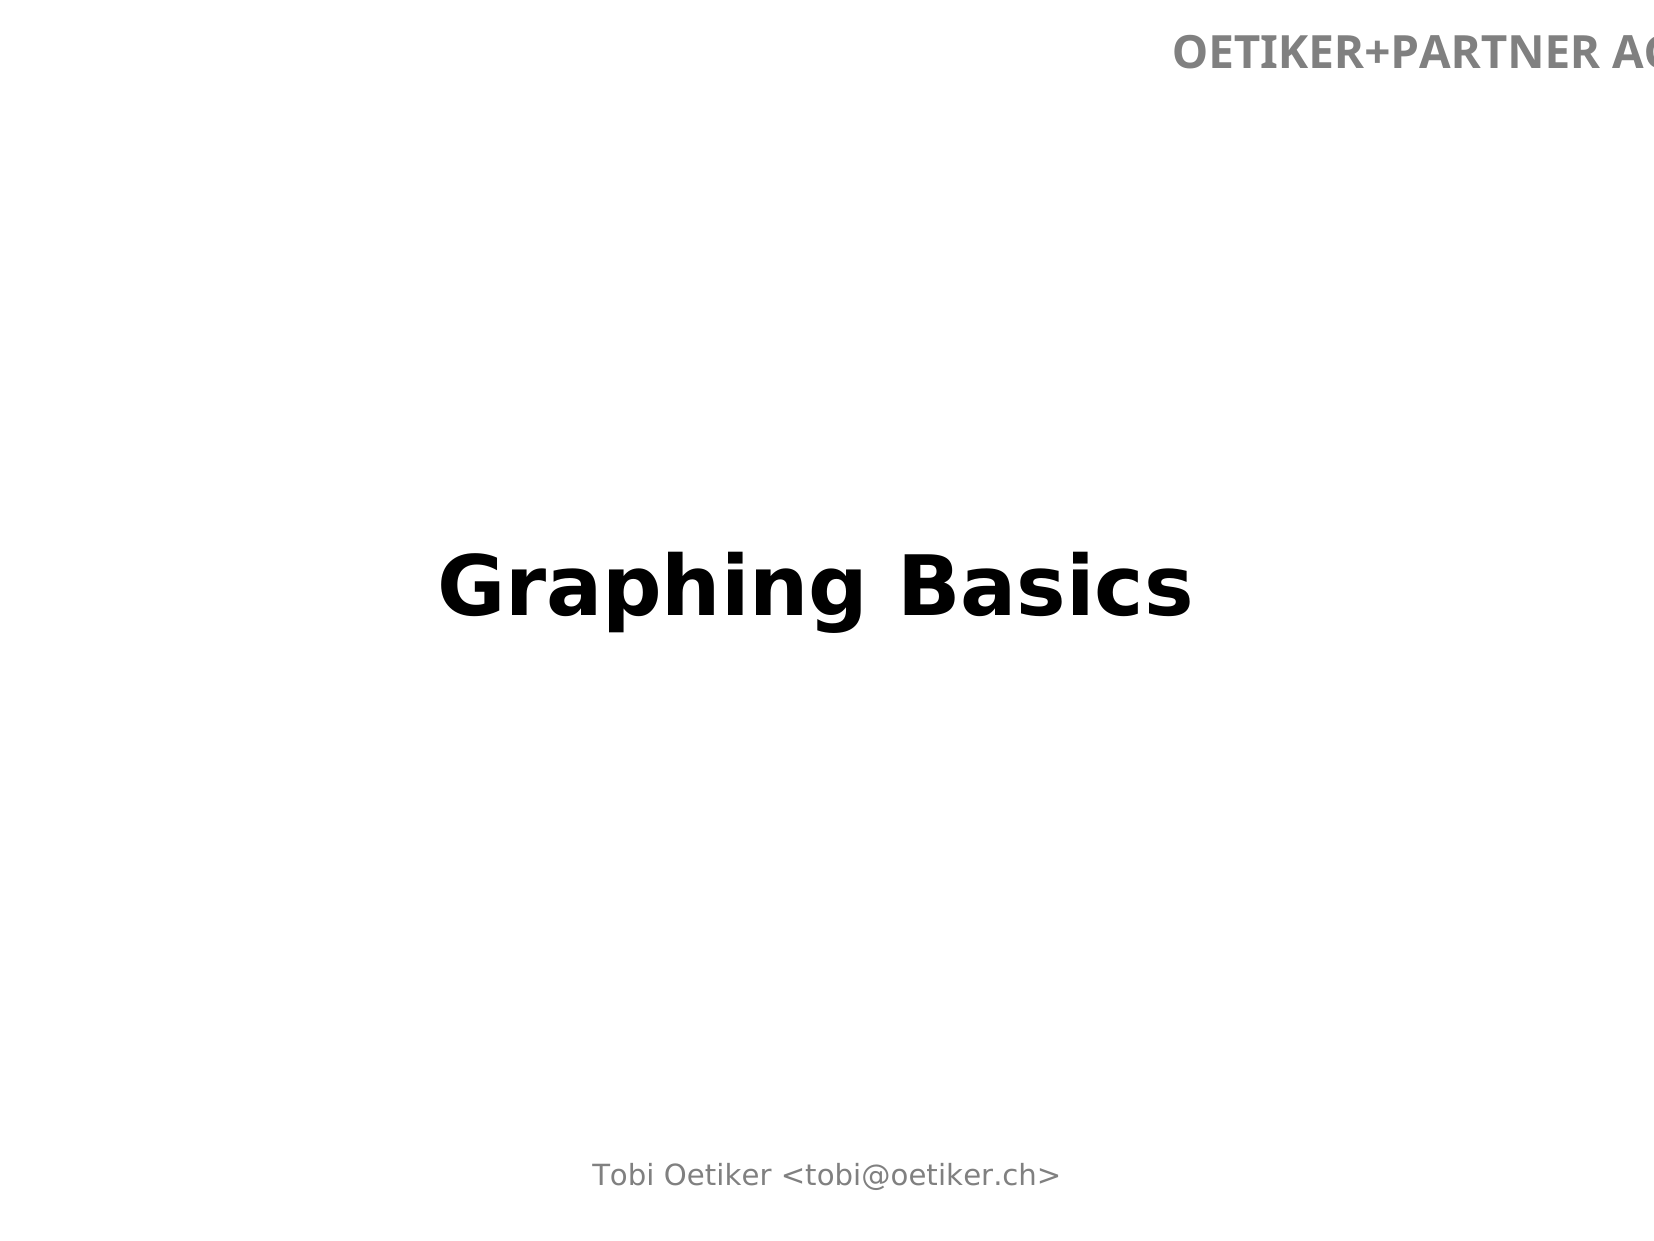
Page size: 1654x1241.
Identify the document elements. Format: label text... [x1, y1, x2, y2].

title Graphing Basics [437, 377, 1288, 796]
